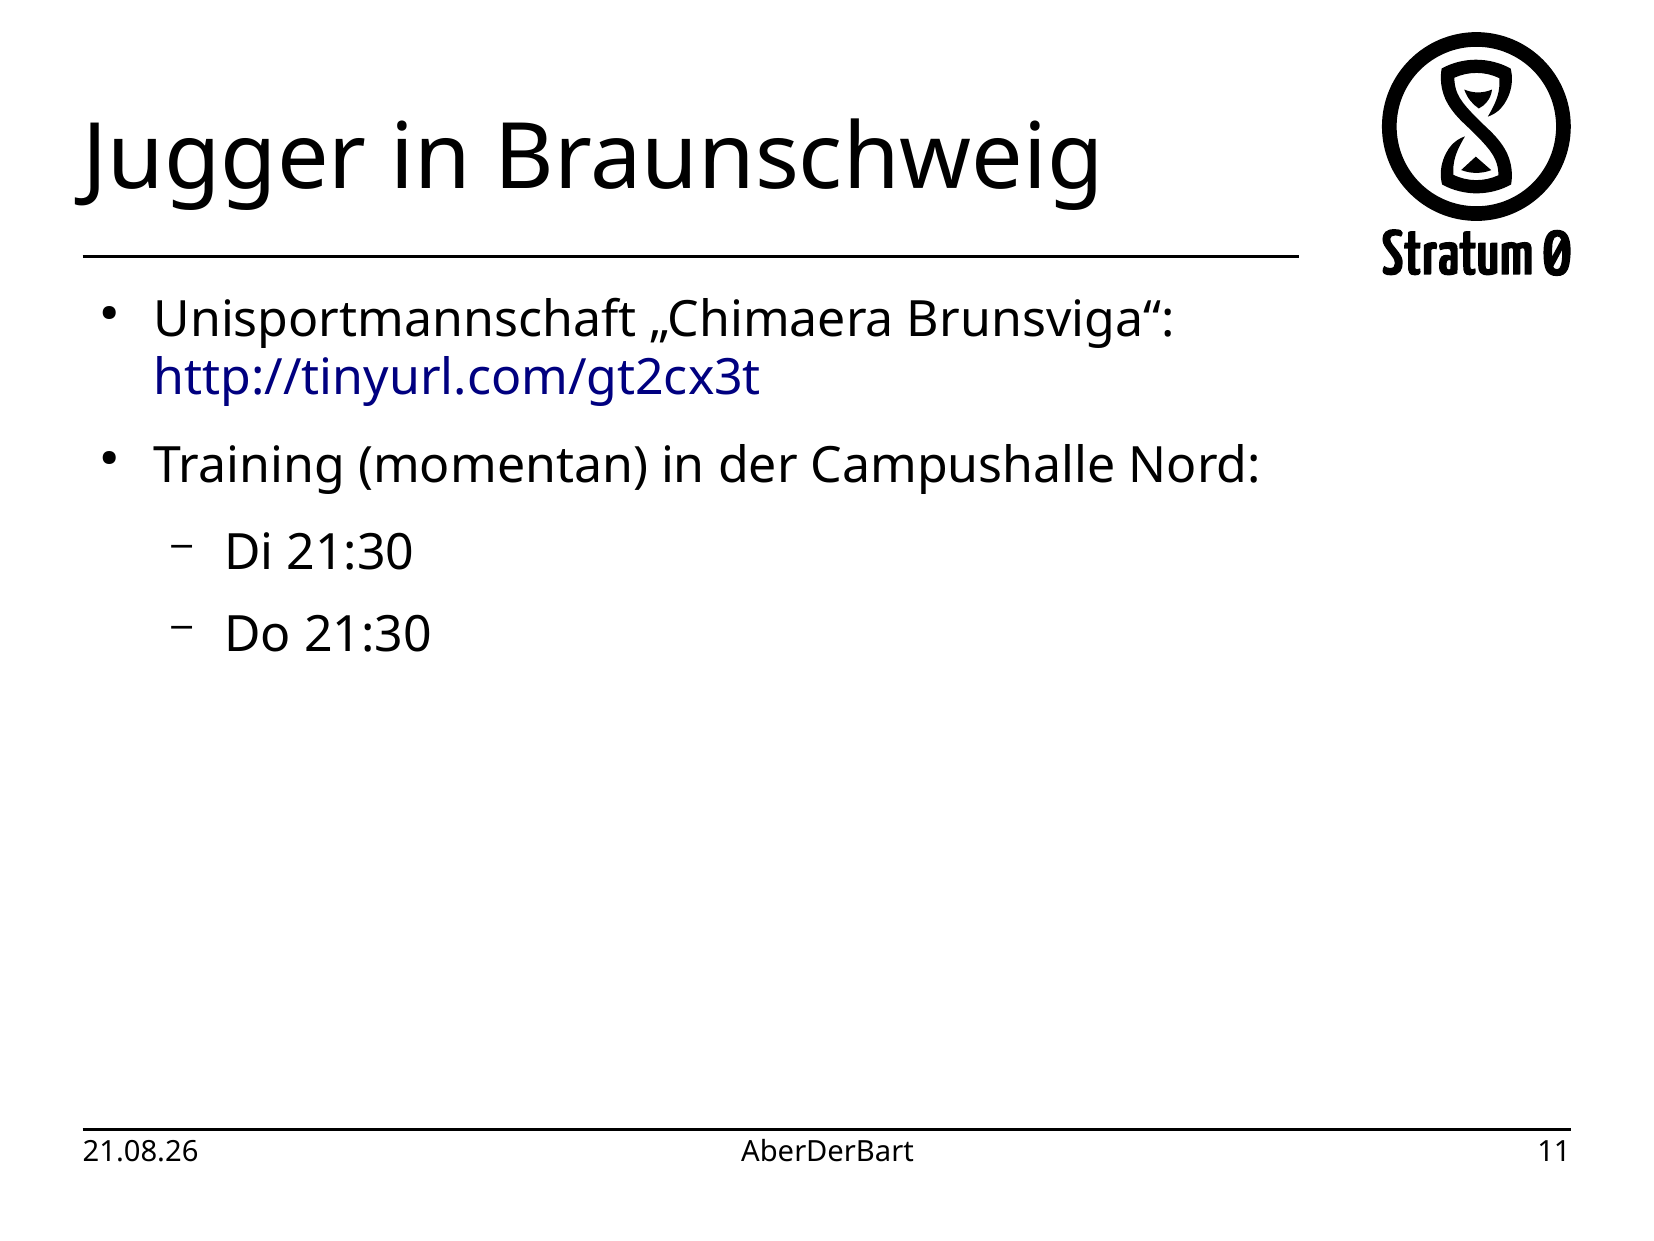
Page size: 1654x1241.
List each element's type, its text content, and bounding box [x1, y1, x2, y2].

title Jugger in Braunschweig [82, 49, 1300, 257]
list Unisportmannschaft „Chimaera Brunsviga“: http://tinyurl.com/gt2cx3t Training (momentan) in der Campushalle Nord: Di 21:30 Do 21:30 [82, 290, 1538, 1010]
